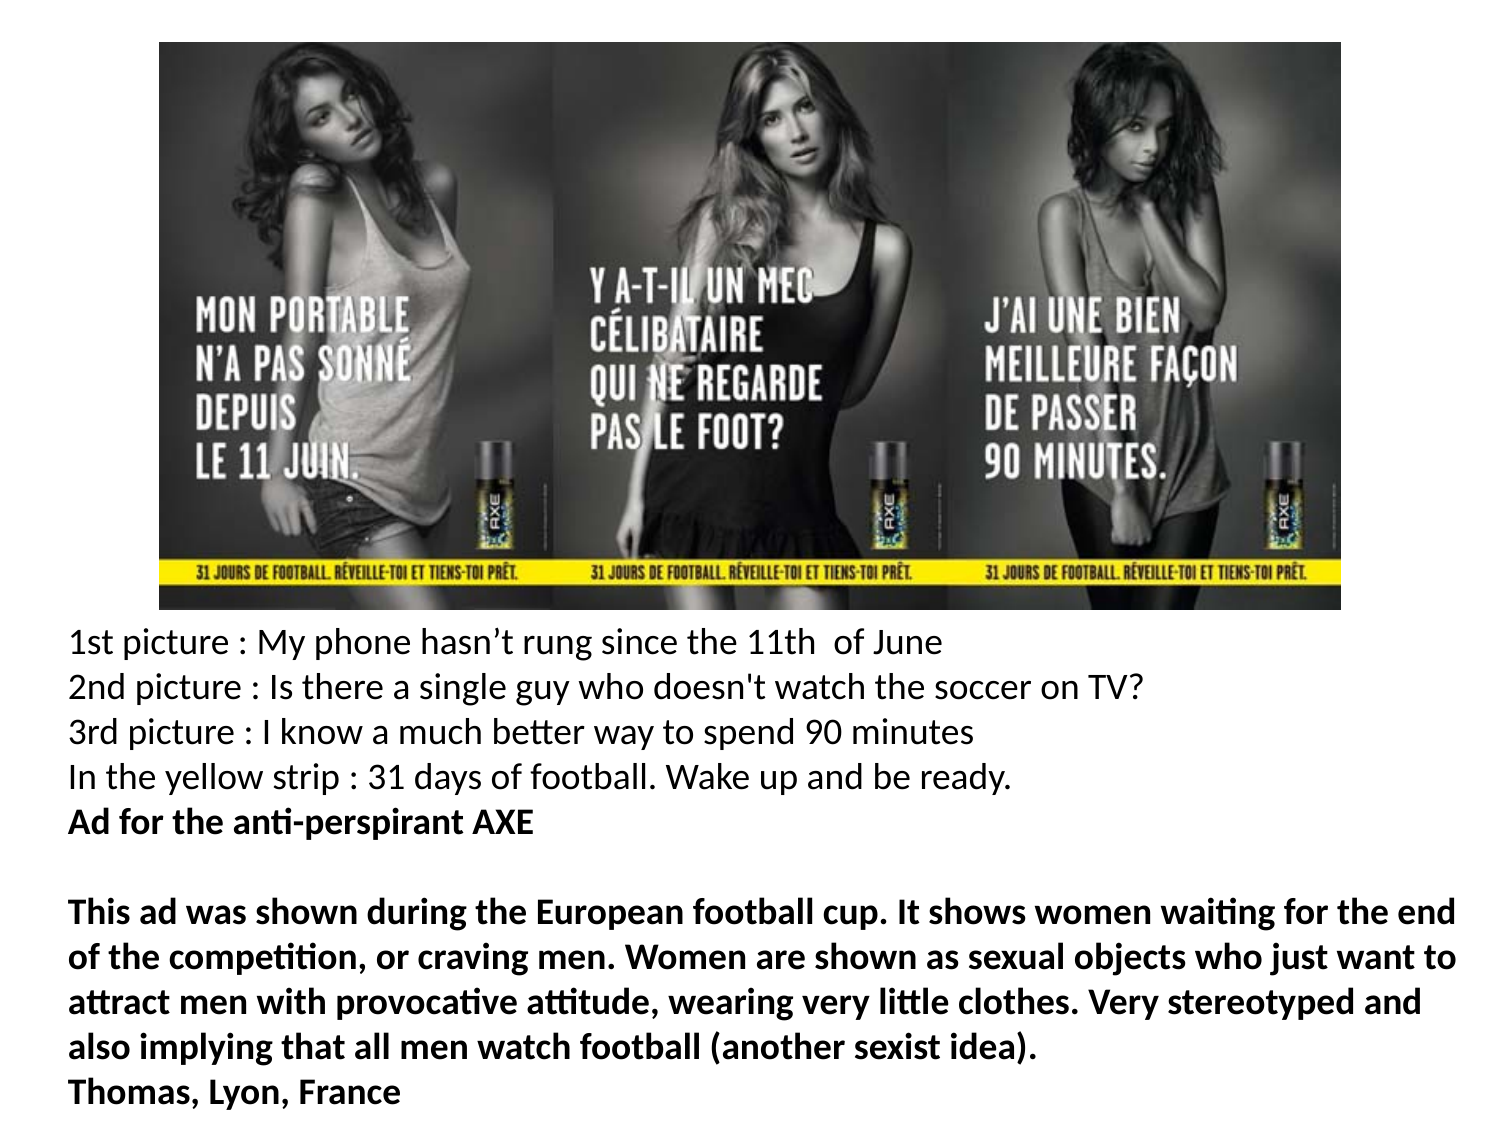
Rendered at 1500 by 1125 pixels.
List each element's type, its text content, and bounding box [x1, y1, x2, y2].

picture [159, 42, 1341, 609]
text_box 1st picture : My phone hasn’t rung since the 11th of June 2nd picture : Is there a single guy who doesn't watch the soccer on TV? 3rd picture : I know a much better way to spend 90 minutes In the yellow strip : 31 days of football. Wake up and be ready. Ad for the anti-perspirant AXE This ad was shown during the European football cup. It shows women waiting for the end of the competition, or craving men. Women are shown as sexual objects who just want to attract men with provocative attitude, wearing very little clothes. Very stereotyped and also implying that all men watch football (another sexist idea). Thomas, Lyon, France [53, 609, 1500, 1125]
